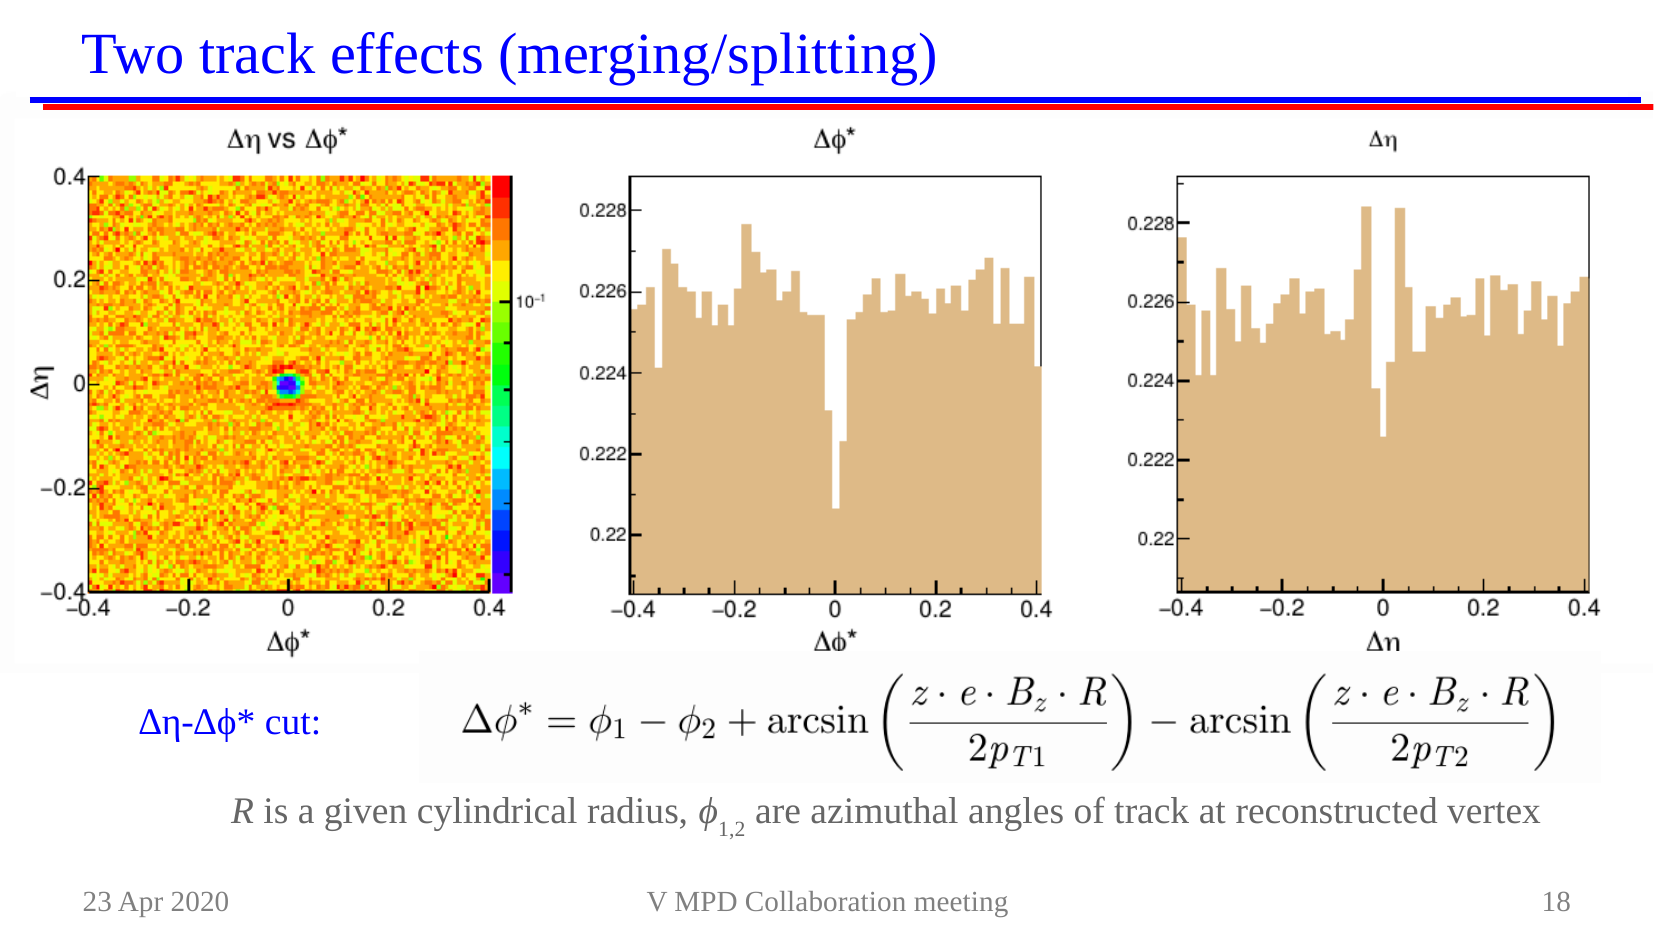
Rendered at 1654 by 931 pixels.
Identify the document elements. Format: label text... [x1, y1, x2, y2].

text_box ∆η-∆ϕ* cut: [124, 693, 344, 754]
title Two track effects (merging/splitting) [81, 7, 1570, 91]
picture [0, 85, 1653, 783]
text_box R is a given cylindrical radius, ϕ1,2 are azimuthal angles of track at reconstructed vertex [216, 782, 1575, 886]
